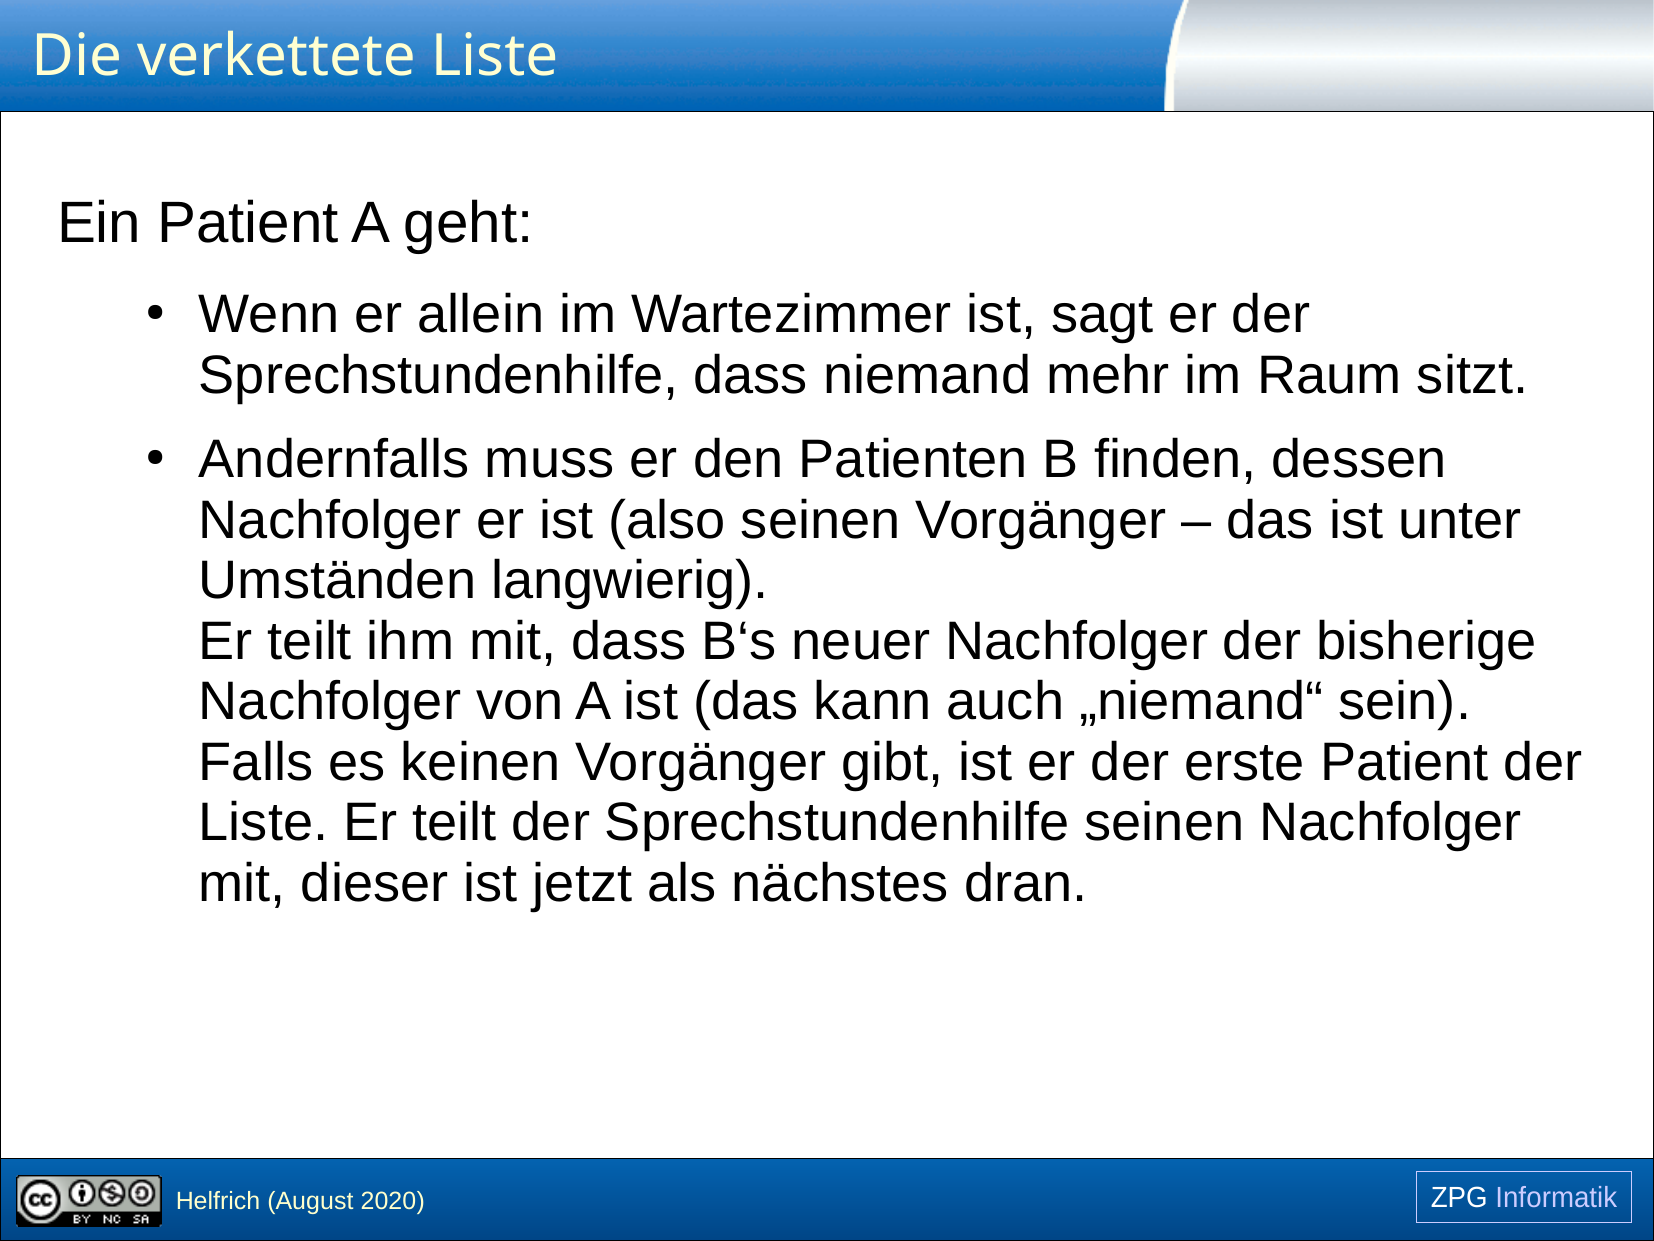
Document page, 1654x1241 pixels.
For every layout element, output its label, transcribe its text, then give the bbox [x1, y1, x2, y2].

list Ein Patient A geht: Wenn er allein im Wartezimmer ist, sagt er der Sprechstundenhilfe, dass niemand mehr im Raum sitzt. Andernfalls muss er den Patienten B finden, dessen Nachfolger er ist (also seinen Vorgänger – das ist unter Umständen langwierig). Er teilt ihm mit, dass B‘s neuer Nachfolger der bisherige Nachfolger von A ist (das kann auch „niemand“ sein). Falls es keinen Vorgänger gibt, ist er der erste Patient der Liste. Er teilt der Sprechstundenhilfe seinen Nachfolger mit, dieser ist jetzt als nächstes dran. [57, 189, 1605, 913]
title Die verkettete Liste [31, 14, 1151, 92]
picture [16, 1175, 162, 1227]
picture [0, 0, 1654, 111]
